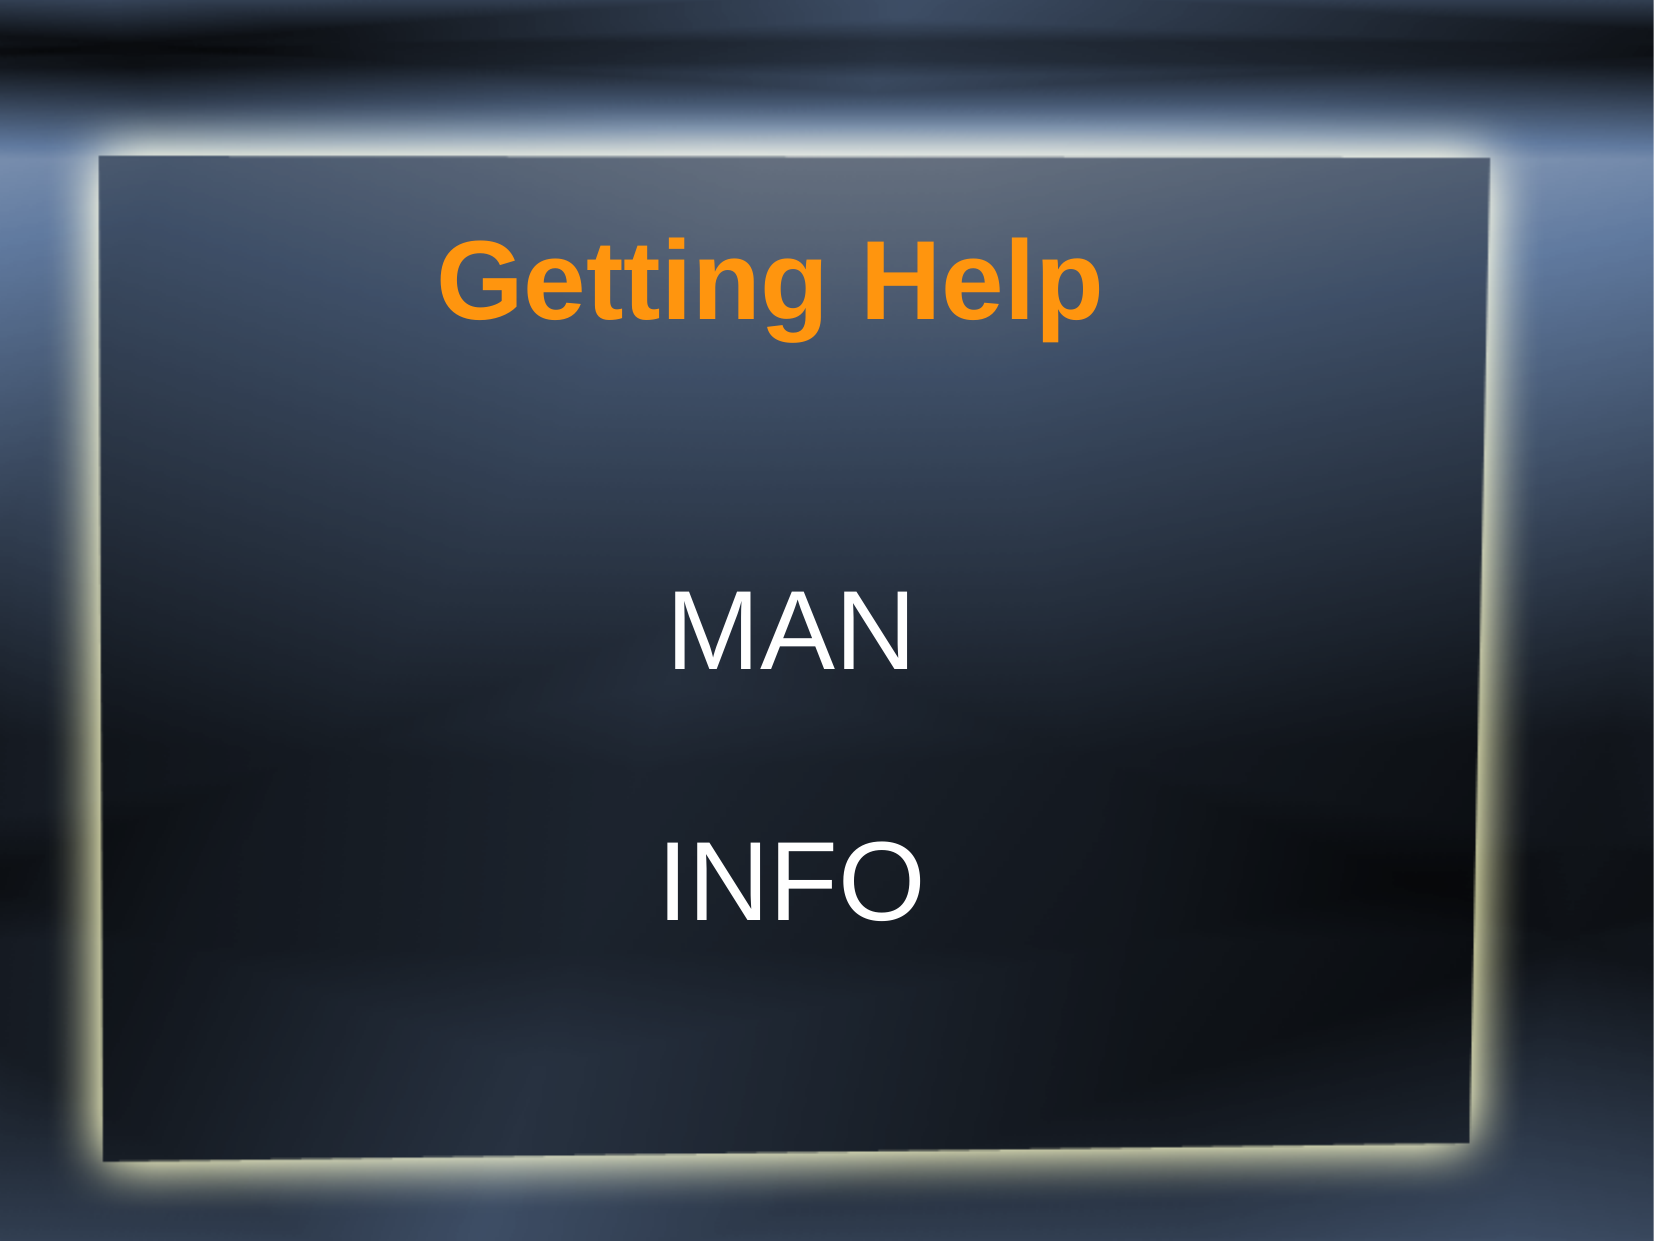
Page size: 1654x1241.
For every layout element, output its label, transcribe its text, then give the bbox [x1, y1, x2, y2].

title Getting Help [124, 184, 1418, 377]
picture [0, 0, 1654, 1241]
subtitle MAN INFO [135, 479, 1447, 1107]
